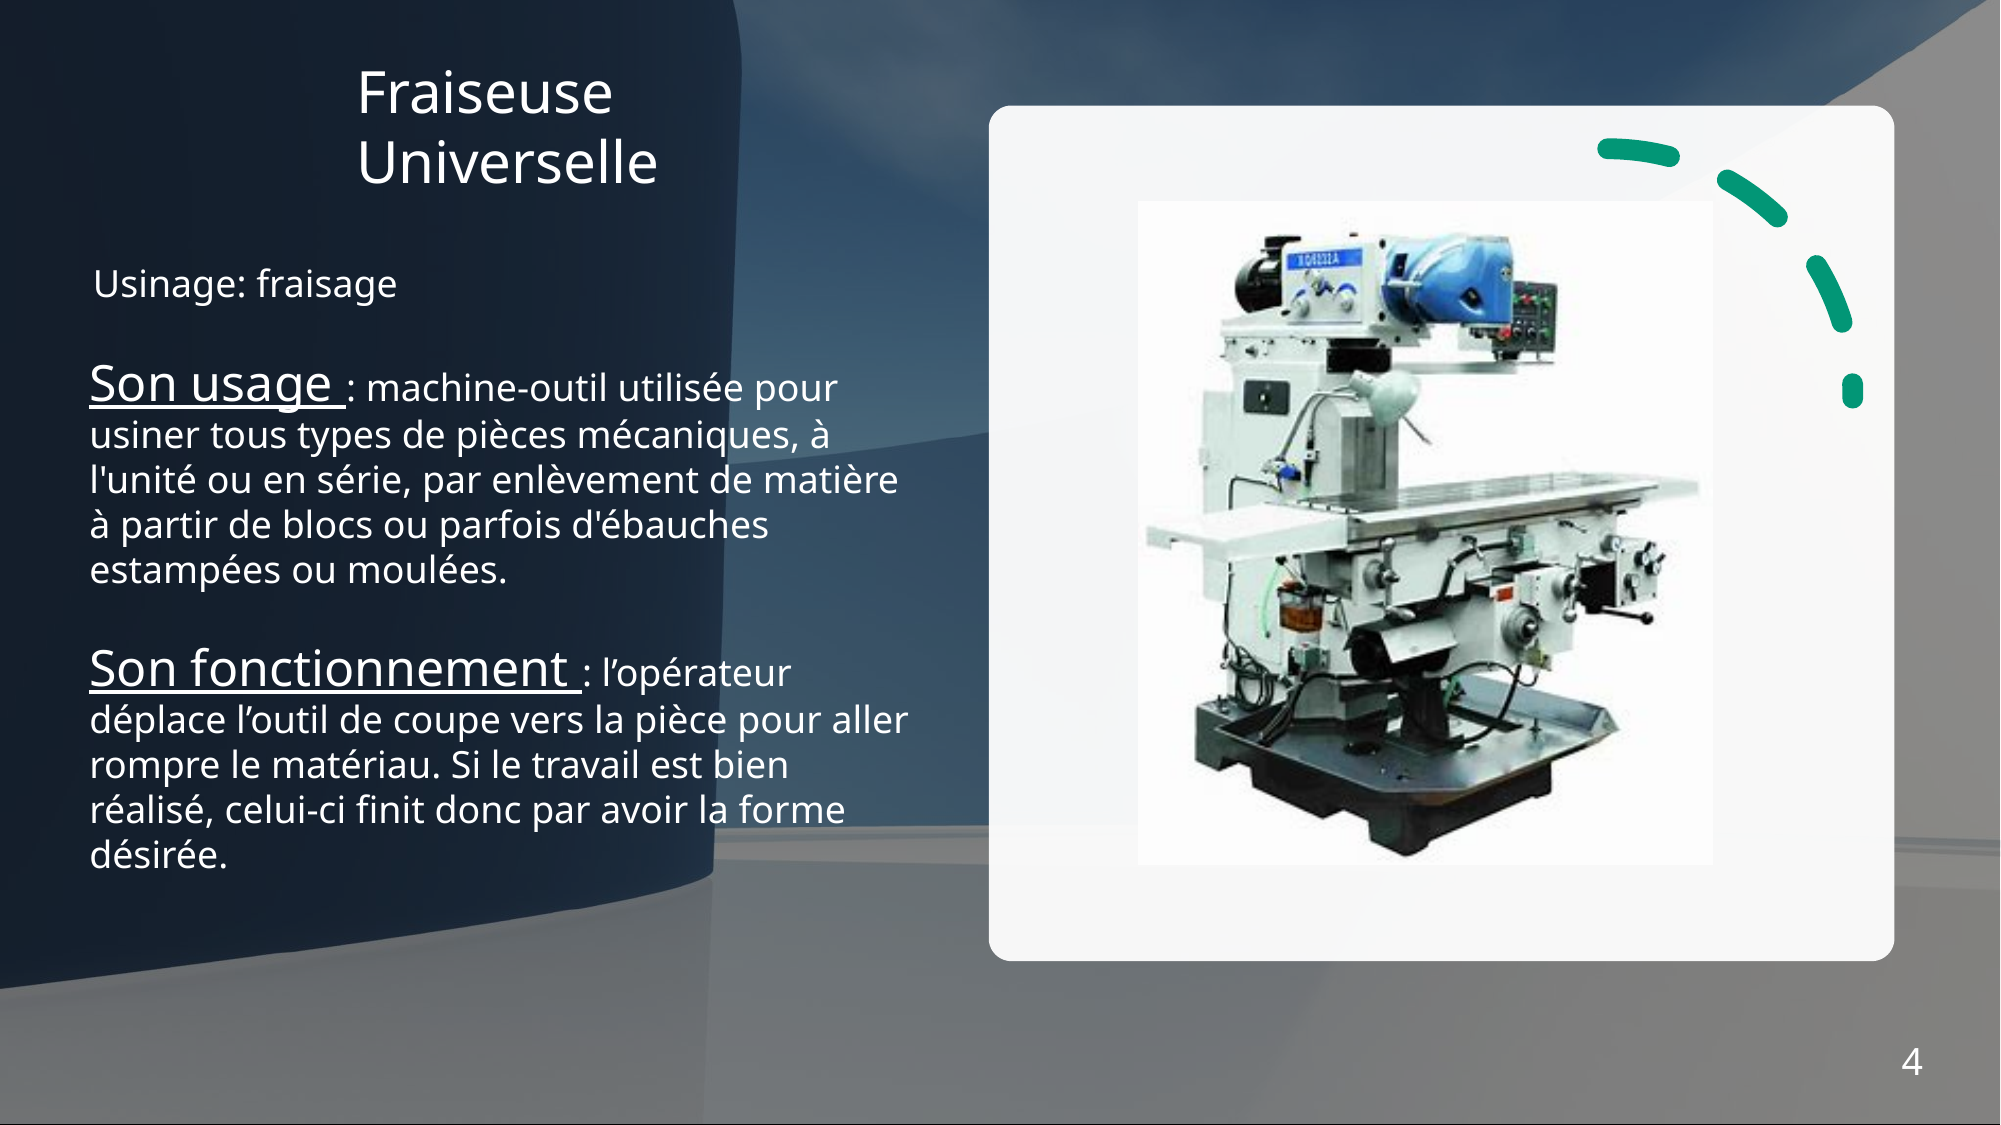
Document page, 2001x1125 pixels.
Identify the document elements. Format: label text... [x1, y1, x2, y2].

picture [0, 0, 2000, 1124]
text_box 4 [1886, 1030, 2000, 1092]
text_box [988, 105, 1895, 962]
text_box Son usage : machine-outil utilisée pour usiner tous types de pièces mécaniques, à l'unité ou en série, par enlèvement de matière à partir de blocs ou parfois d'ébauches estampées ou moulées. Son fonctionnement : l’opérateur déplace l’outil de coupe vers la pièce pour aller rompre le matériau. Si le travail est bien réalisé, celui-ci finit donc par avoir la forme désirée. [74, 343, 934, 935]
text_box Usinage: fraisage [78, 252, 452, 313]
text_box Fraiseuse Universelle [341, 47, 884, 205]
